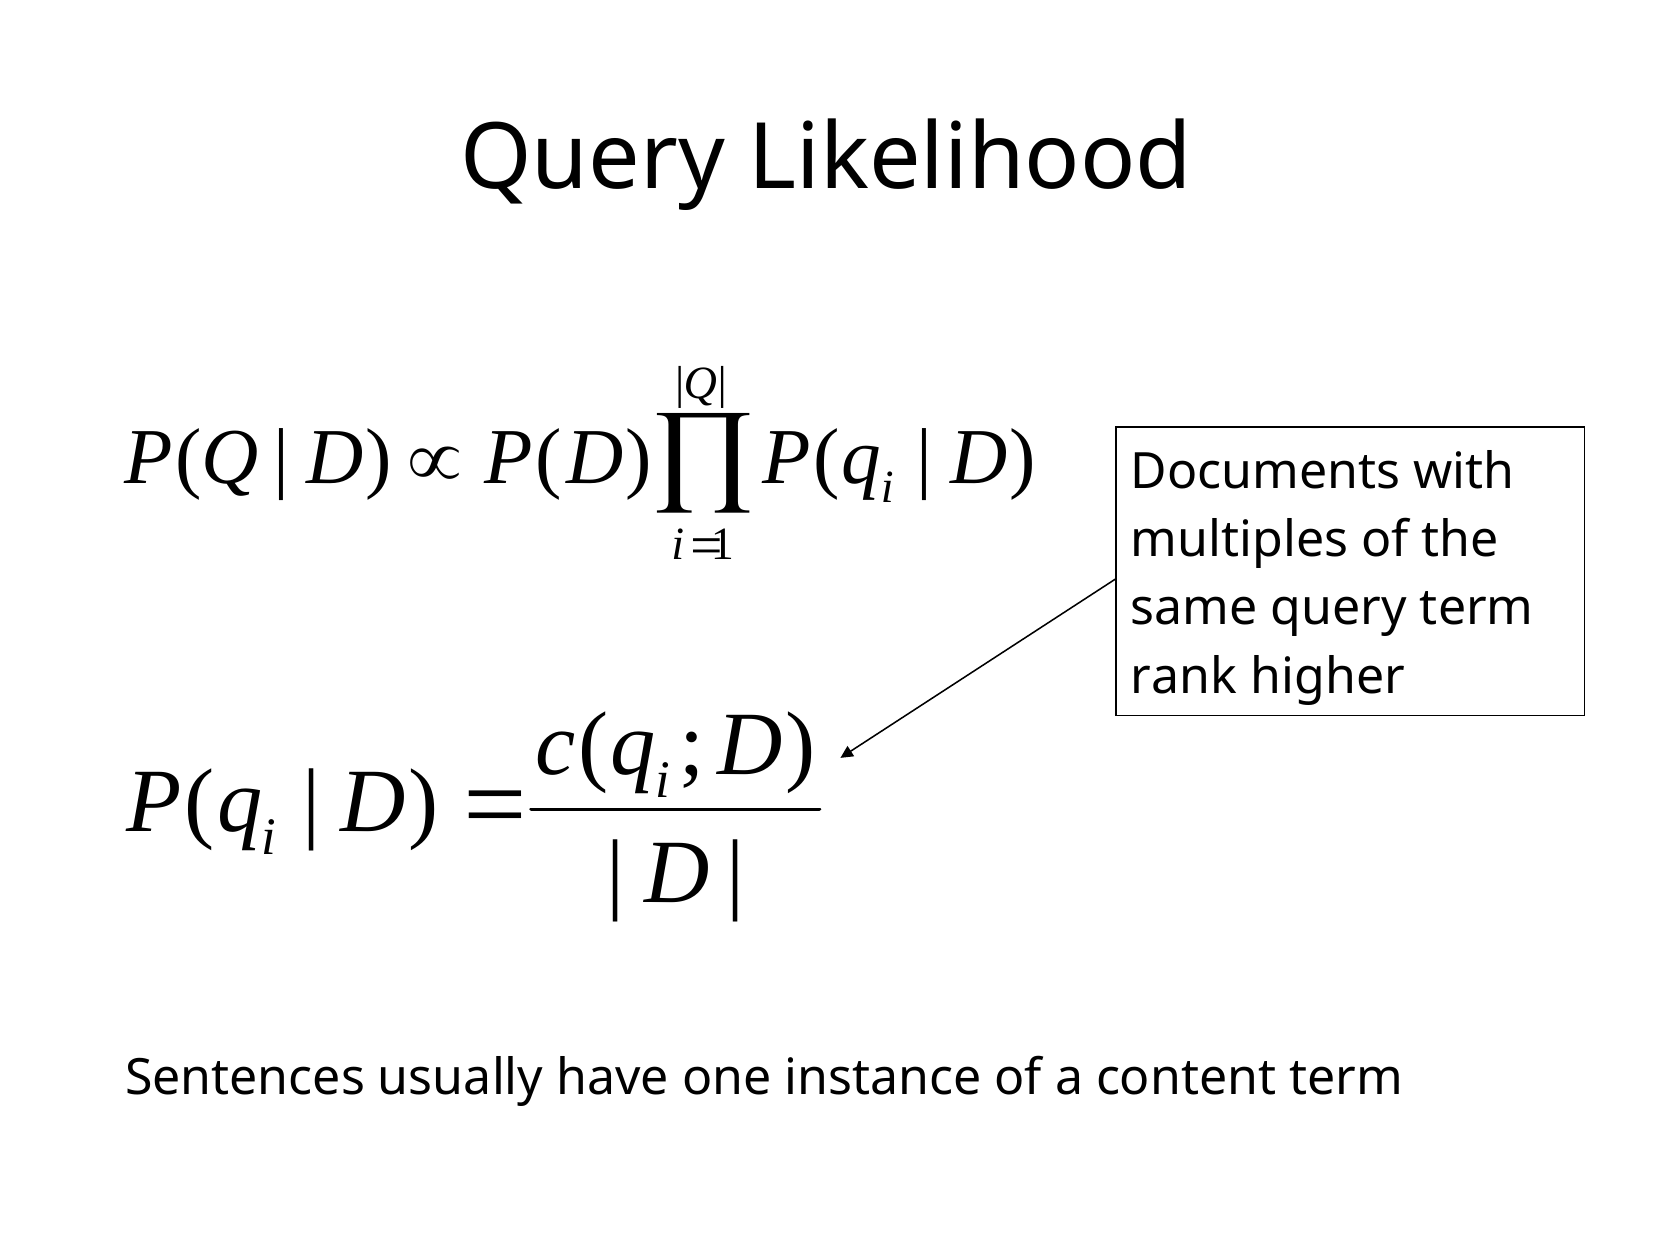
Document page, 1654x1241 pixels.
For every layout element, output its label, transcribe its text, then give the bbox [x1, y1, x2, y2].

text_box Documents with multiples of the same query term rank higher [1116, 427, 1585, 716]
chart [110, 344, 1048, 576]
chart [110, 688, 841, 938]
text_box Sentences usually have one instance of a content term [110, 1033, 1544, 1118]
title Query Likelihood [82, 49, 1571, 257]
